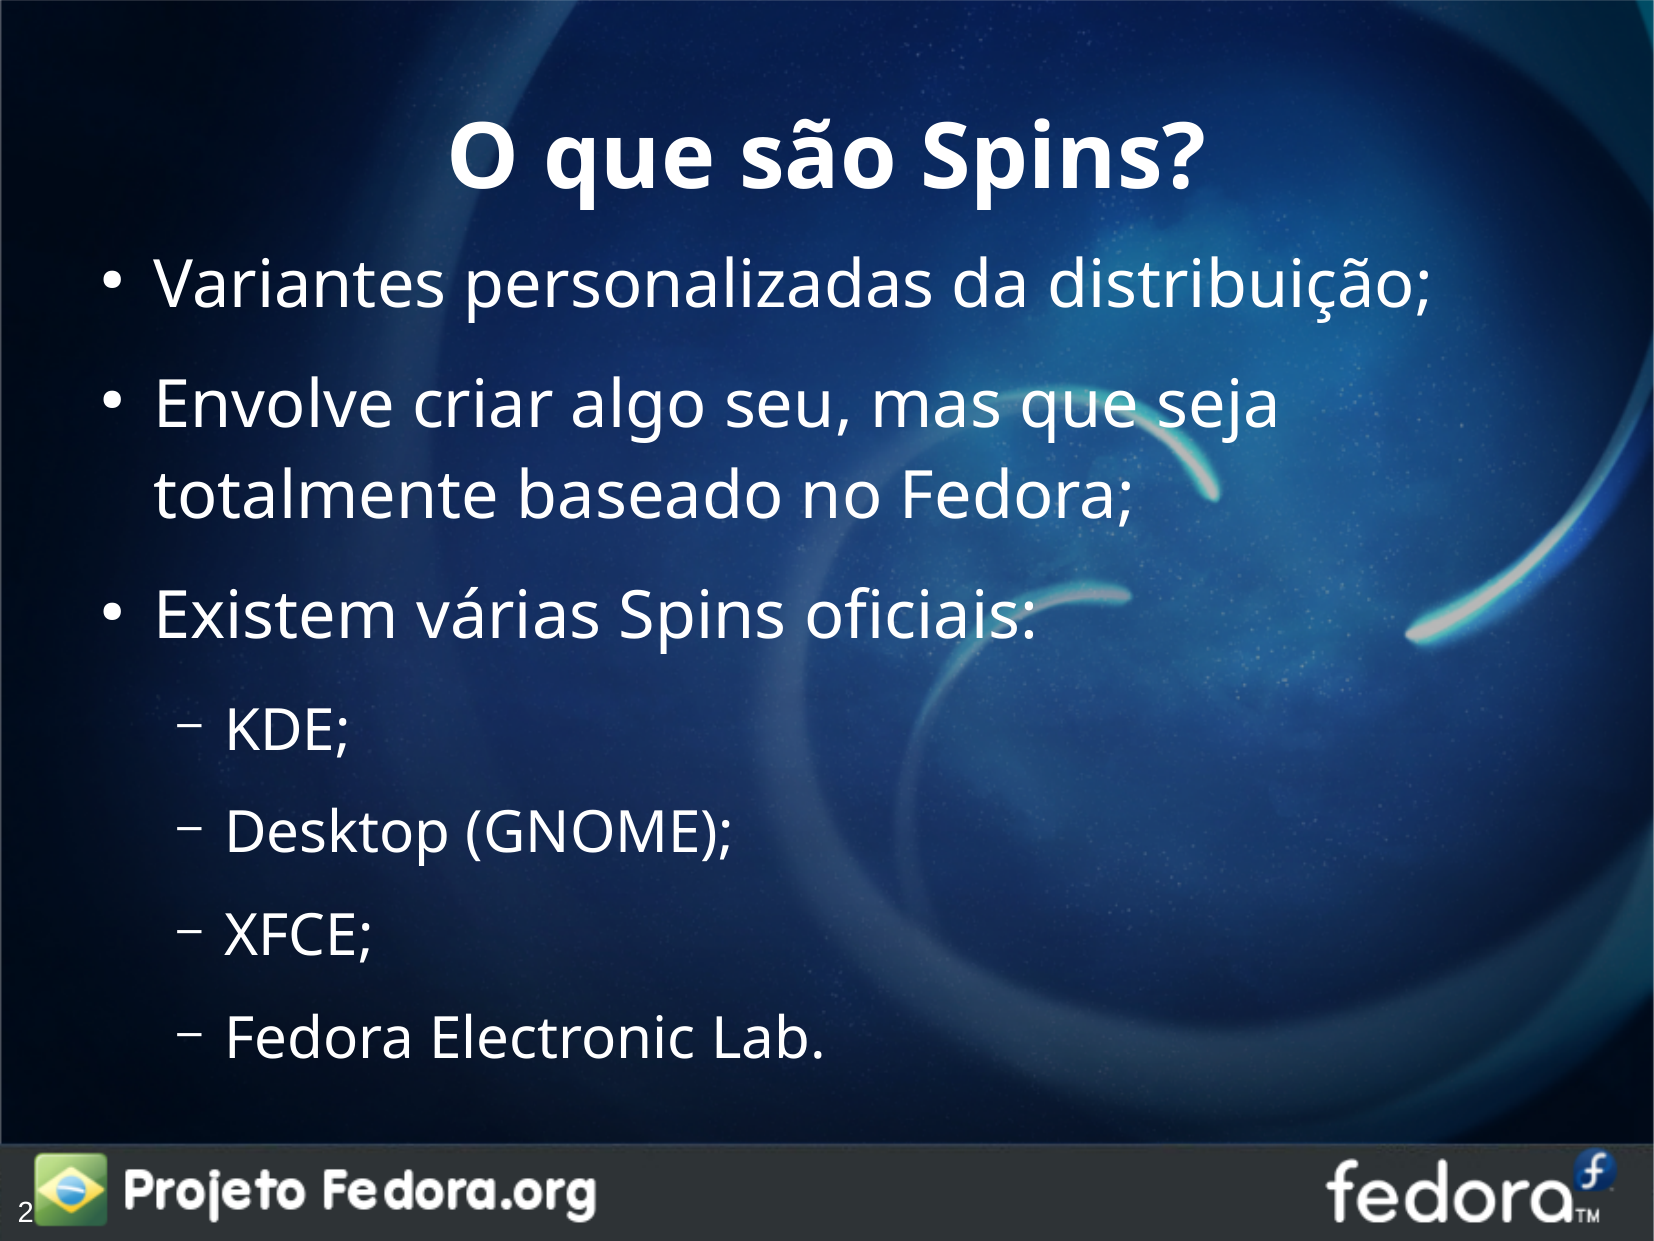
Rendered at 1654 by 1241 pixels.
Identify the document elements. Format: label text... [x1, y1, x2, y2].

list Variantes personalizadas da distribuição; Envolve criar algo seu, mas que seja totalmente baseado no Fedora; Existem várias Spins oficiais: KDE; Desktop (GNOME); XFCE; Fedora Electronic Lab. [82, 236, 1571, 1069]
picture [0, 0, 1654, 1241]
title O que são Spins? [82, 49, 1571, 236]
